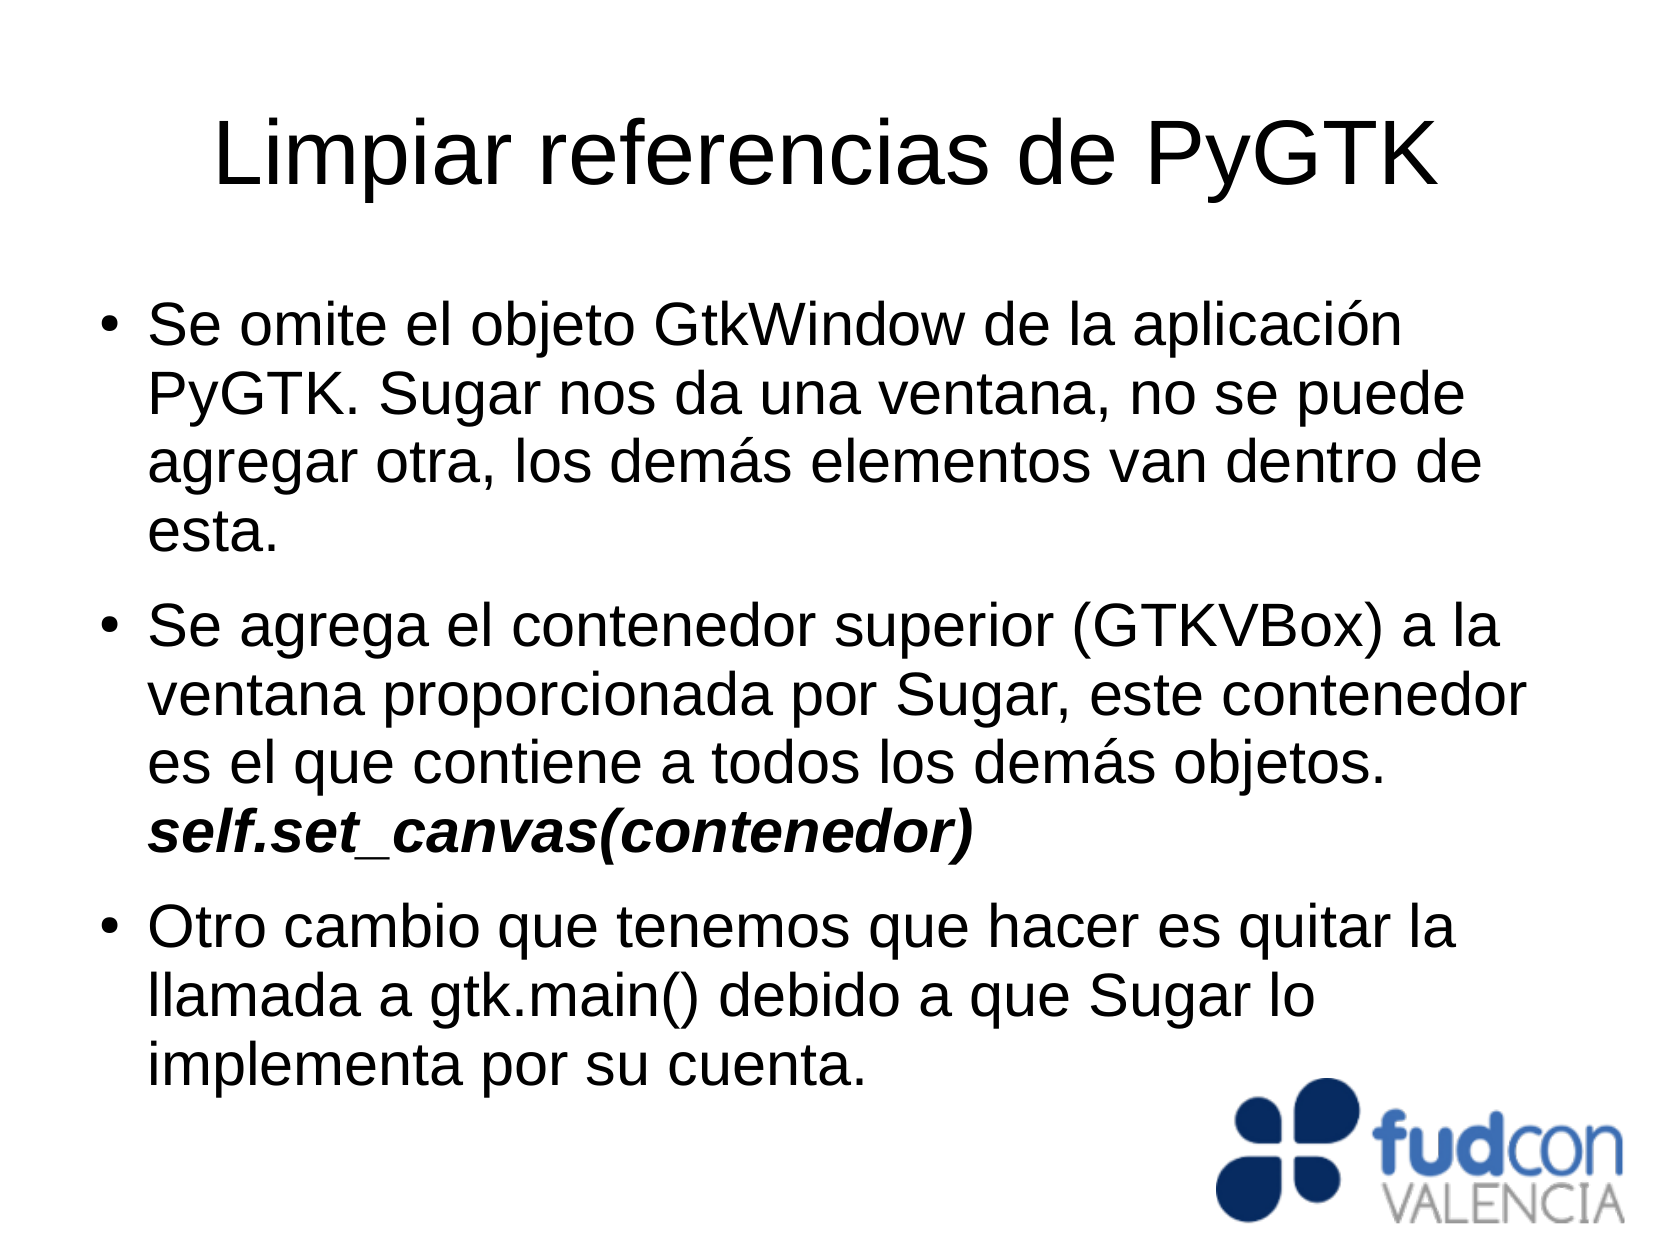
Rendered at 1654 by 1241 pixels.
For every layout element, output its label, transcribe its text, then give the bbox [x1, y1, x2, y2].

picture [1216, 1078, 1643, 1230]
list Se omite el objeto GtkWindow de la aplicación PyGTK. Sugar nos da una ventana, no se puede agregar otra, los demás elementos van dentro de esta. Se agrega el contenedor superior (GTKVBox) a la ventana proporcionada por Sugar, este contenedor es el que contiene a todos los demás objetos. self.set_canvas(contenedor) Otro cambio que tenemos que hacer es quitar la llamada a gtk.main() debido a que Sugar lo implementa por su cuenta. [82, 290, 1571, 1109]
title Limpiar referencias de PyGTK [82, 49, 1571, 257]
